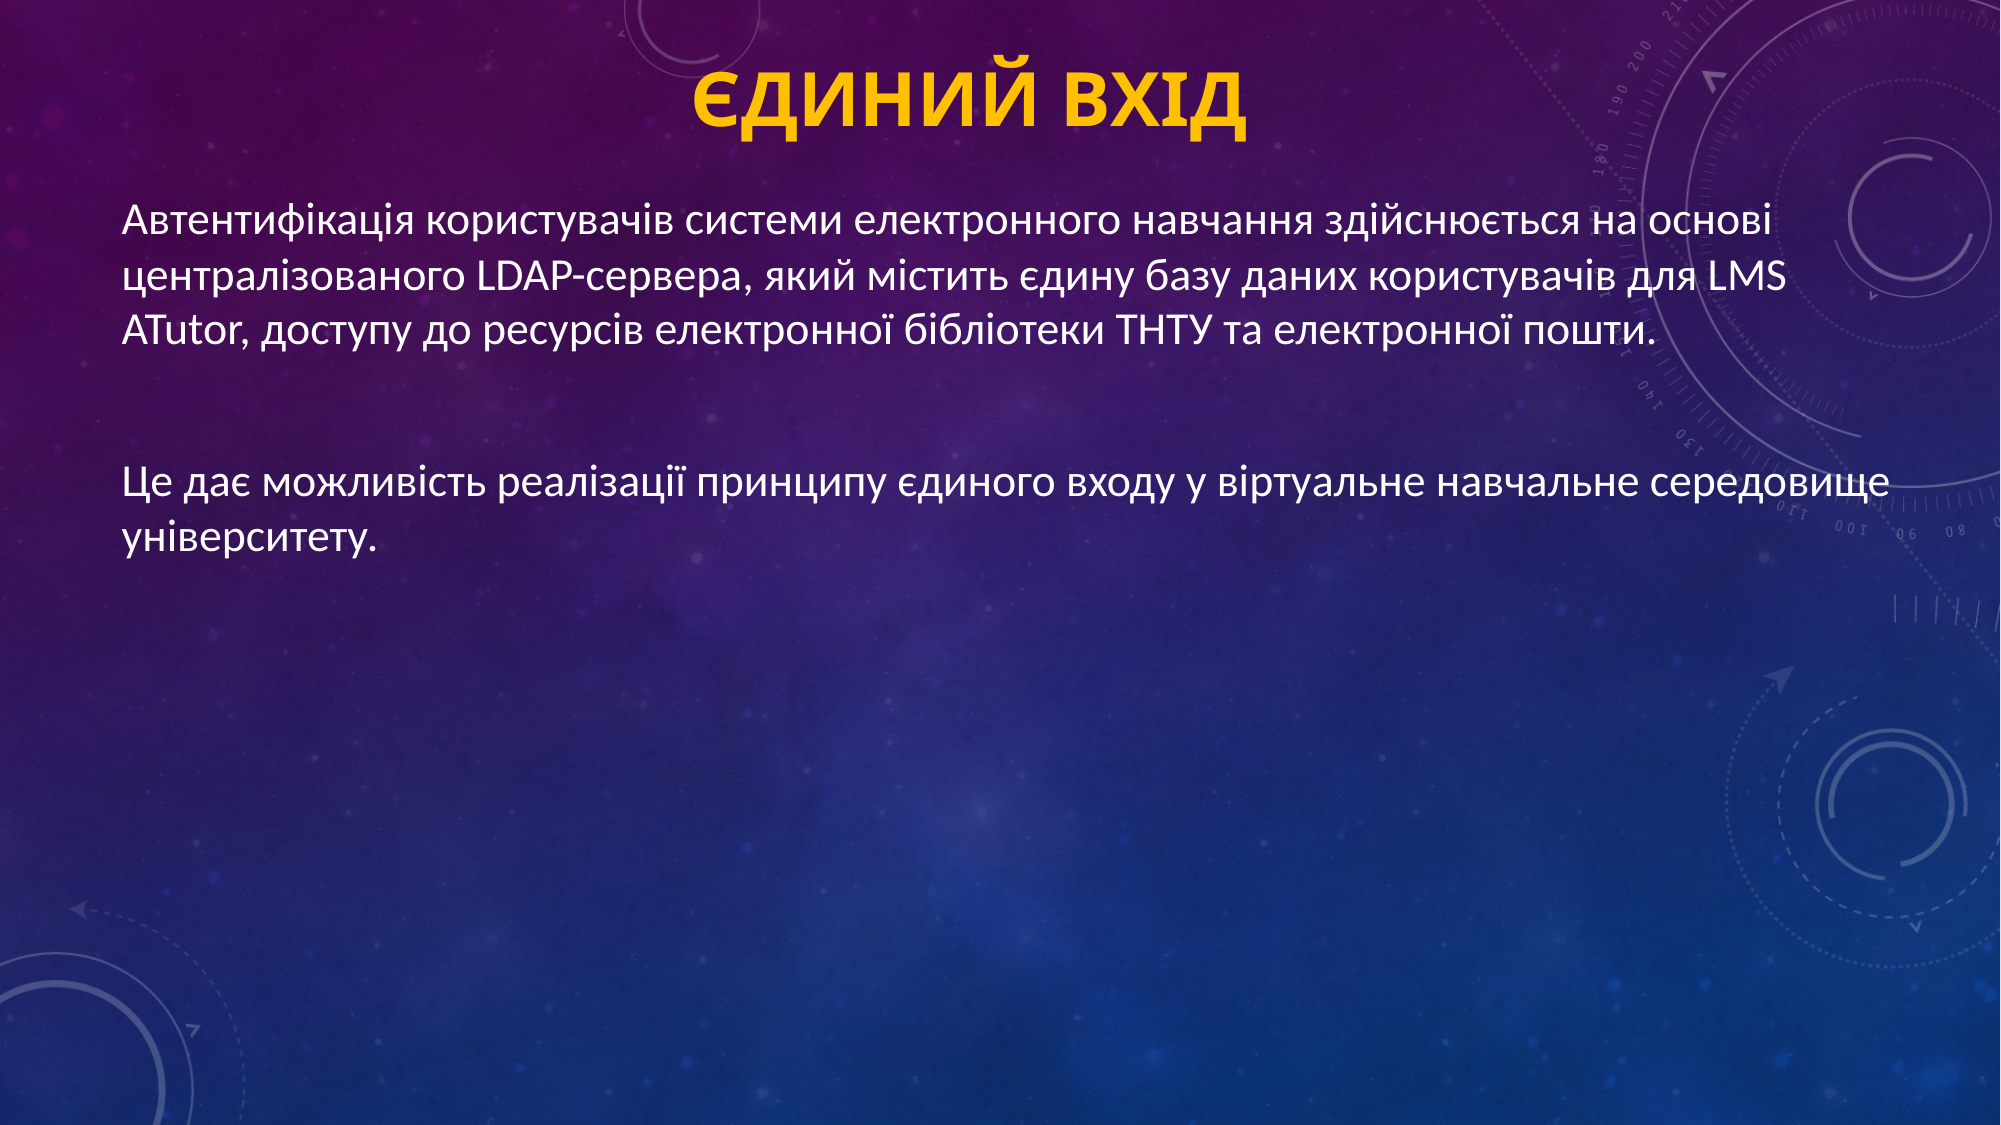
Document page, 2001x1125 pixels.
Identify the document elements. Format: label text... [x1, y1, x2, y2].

picture [0, 0, 2001, 1125]
list Автентифікація користувачів системи електронного навчання здійснюється на основі централізованого LDAP-сервера, який містить єдину базу даних користувачів для LMS ATutor, доступу до ресурсів електронної бібліотеки ТНТУ та електронної пошти. Це дає можливість реалізації принципу єдиного входу у віртуальне навчальне середовище університету. [106, 181, 1918, 1076]
title ЄДИНИЙ ВХІД [138, 28, 1801, 164]
